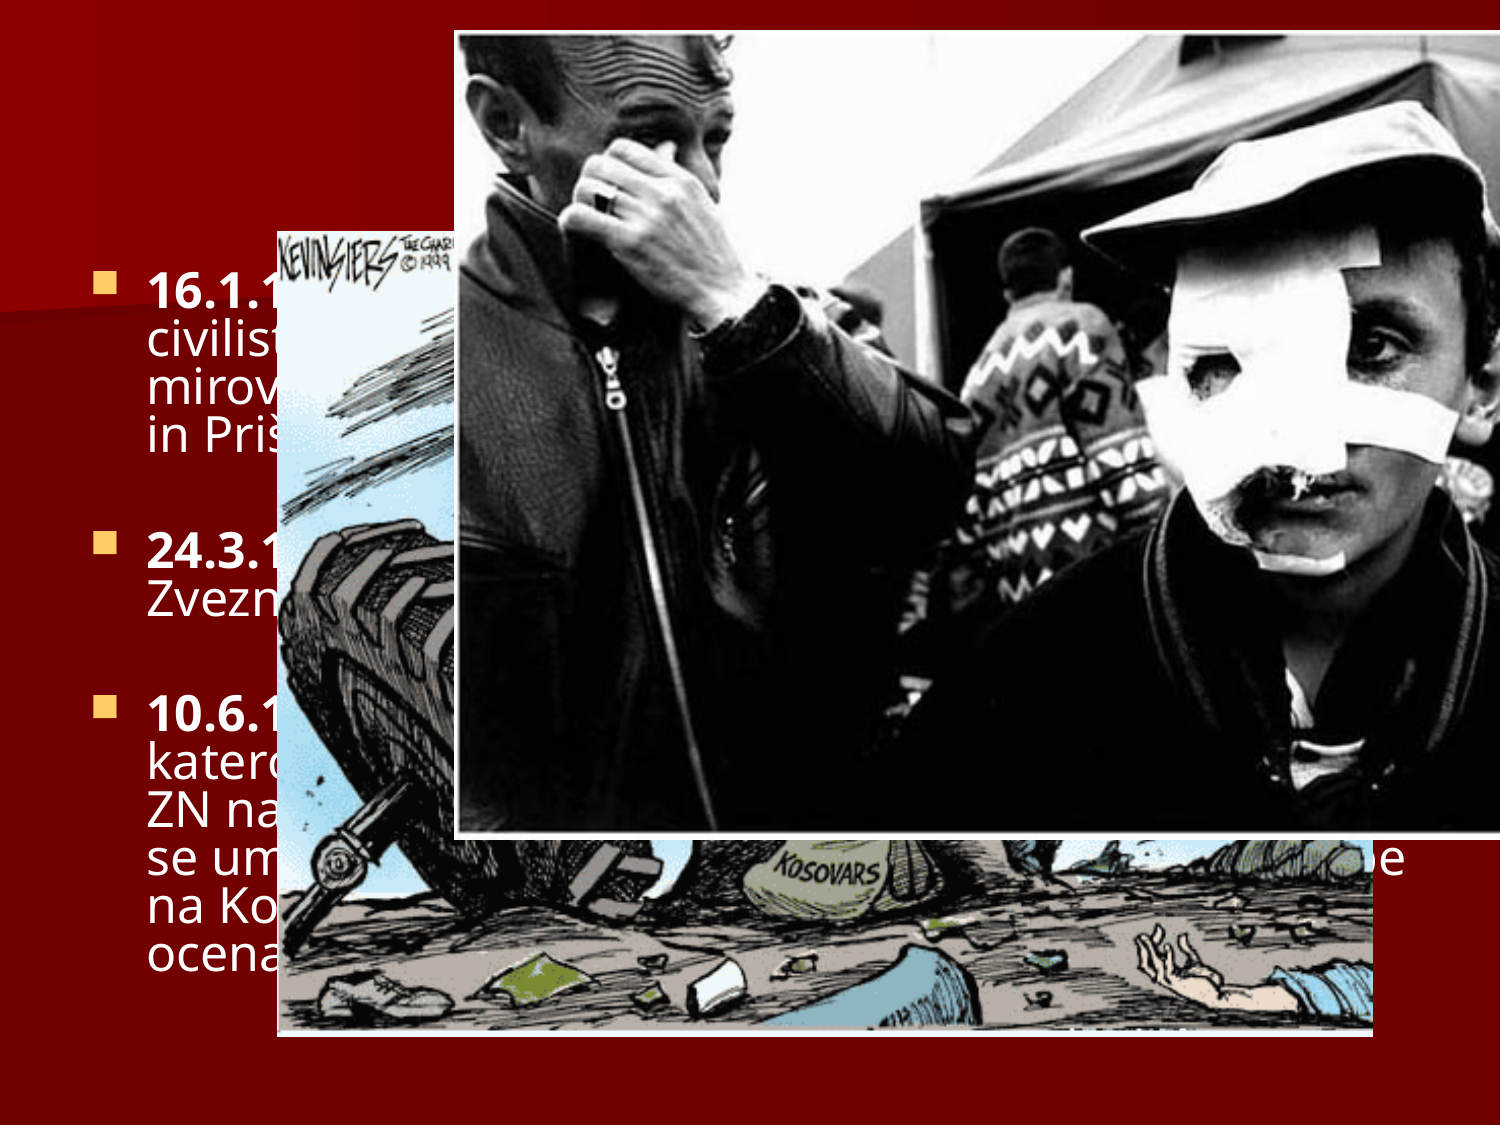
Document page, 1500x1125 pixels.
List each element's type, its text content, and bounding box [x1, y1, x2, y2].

picture [277, 30, 1500, 1037]
list 16.1.1999 - V vasi Račak odkrijejo trupla 45 albanskih civilistov, ki naj bi jih likvidirali Srbi  povod za sklic mirovne konference v Rambouilletu med Beogradom in Prištino. 24.3.1999 - Zveza Nato sproži letalske napade na Zvezno Republiko Jugoslavijo. 10.6.1999 - Varnostni svet ZN sprejme resolucijo, s katero se končajo napadi Nata, uvede civilna misija ZN na Kosovu (UNMIK) in mirovne sile Kfor, Srbija pa se umakne s Kosova. Zatem pa Albanci napadejo Srbe na Kosovu, zaradi česar jih večina, po neenotnih ocenah od 65.000 do 250.000, pobegne v Srbijo. [75, 262, 277, 1000]
